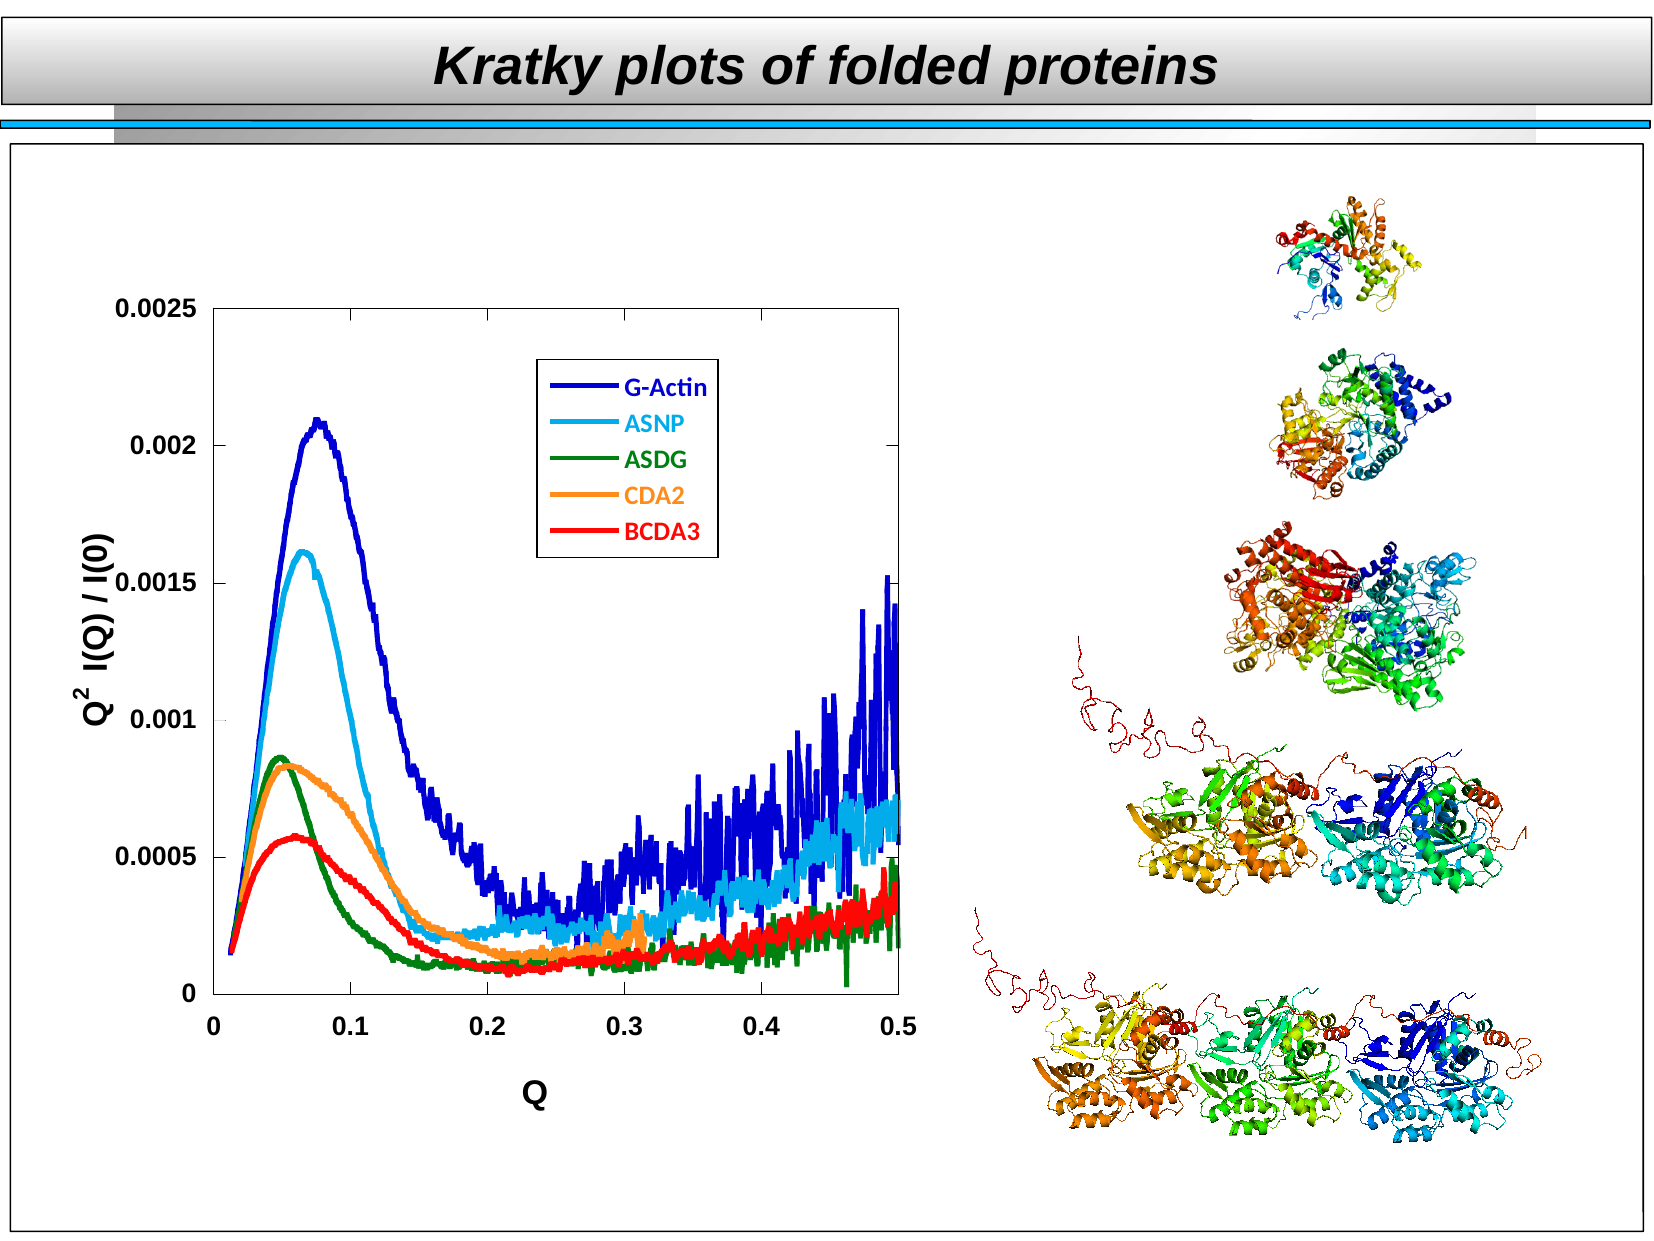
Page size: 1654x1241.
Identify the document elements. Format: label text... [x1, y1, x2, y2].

text_box Kratky plots of folded proteins [1, 17, 1652, 105]
picture [954, 190, 1551, 1174]
picture [47, 283, 928, 1124]
text_box [0, 120, 1651, 129]
